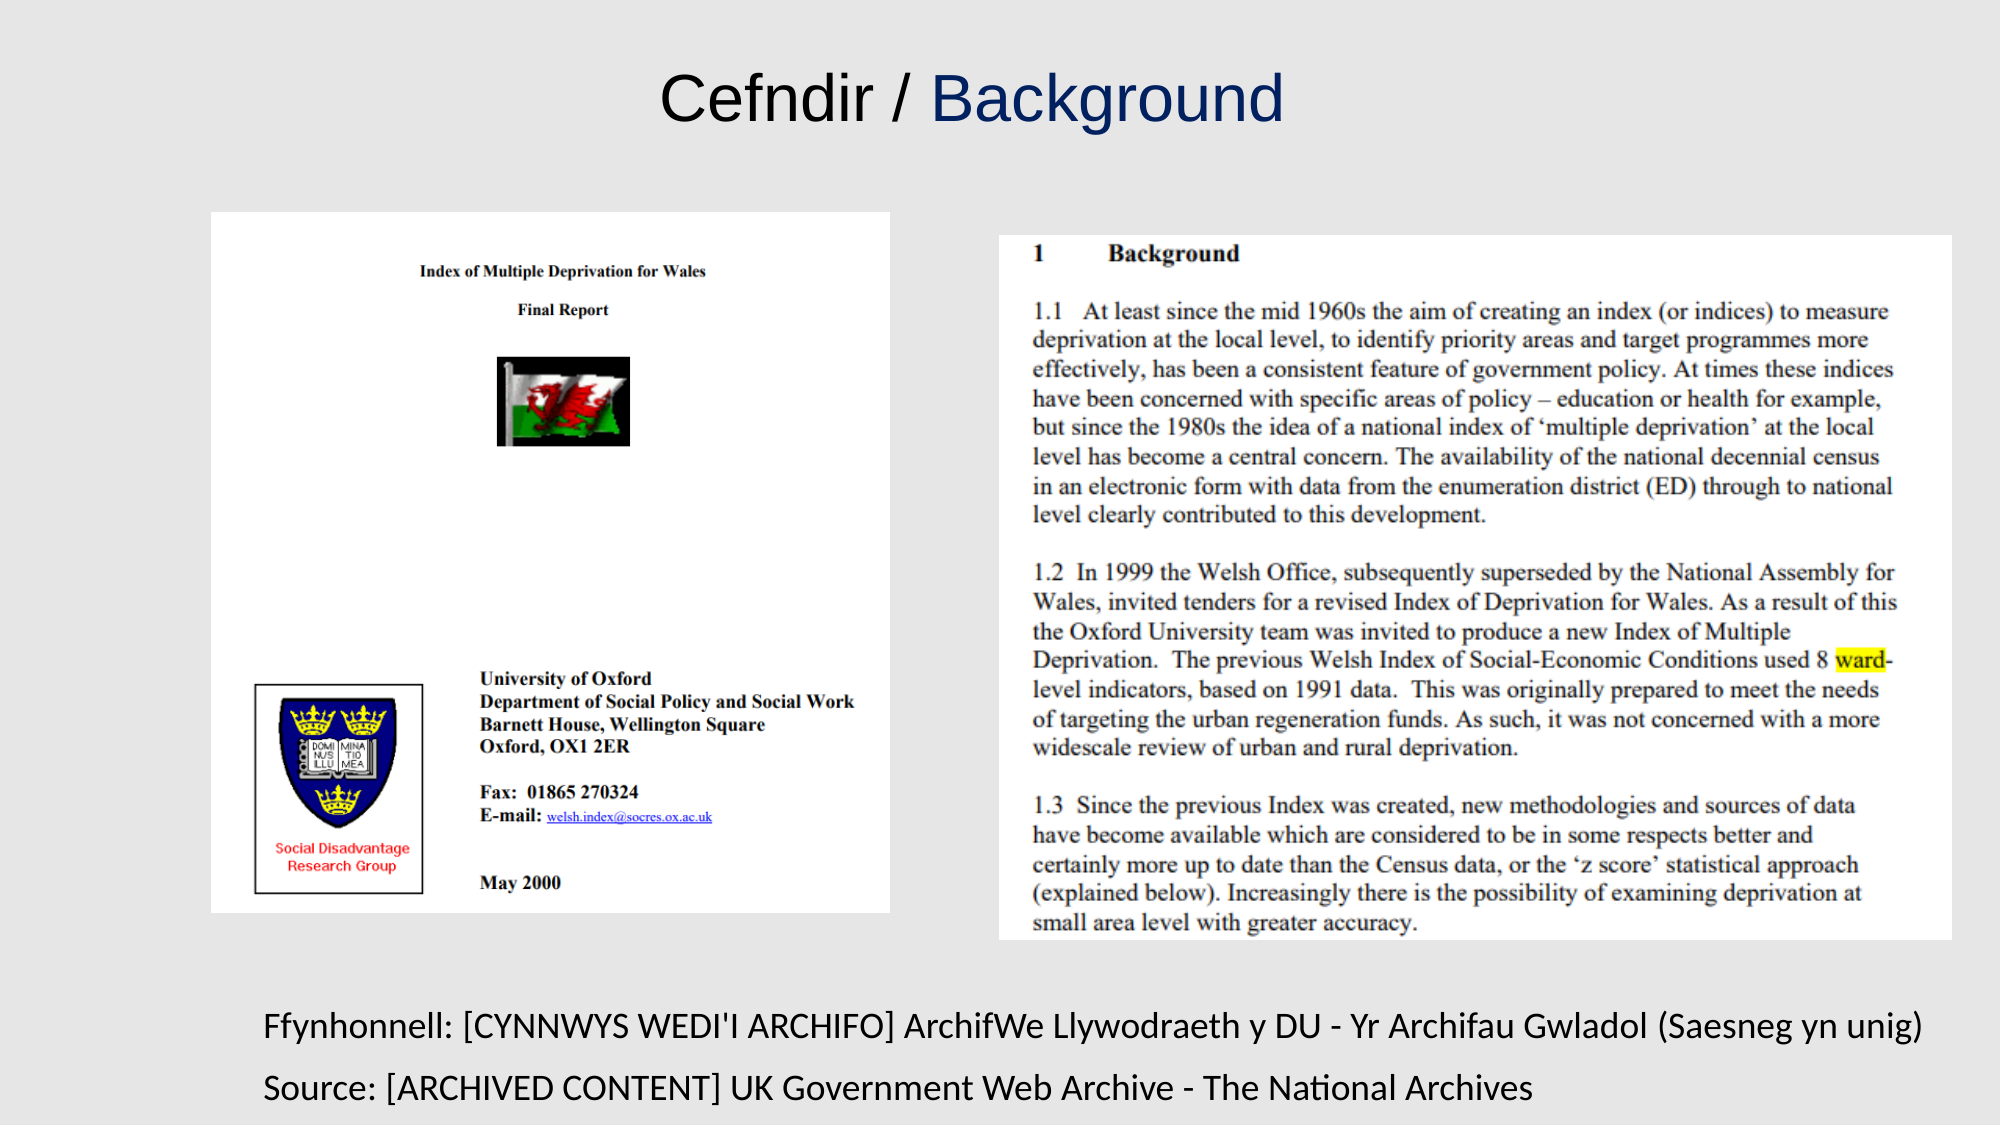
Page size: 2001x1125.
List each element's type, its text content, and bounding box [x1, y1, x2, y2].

picture [211, 212, 890, 913]
text_box Cefndir / Background [291, 46, 1674, 137]
picture [999, 235, 1952, 940]
text_box Source: [ARCHIVED CONTENT] UK Government Web Archive - The National Archives [248, 1055, 1823, 1116]
text_box Ffynhonnell: [CYNNWYS WEDI'I ARCHIFO] ArchifWe Llywodraeth y DU - Yr Archifau Gwladol (Saesneg yn unig) [248, 993, 1952, 1055]
